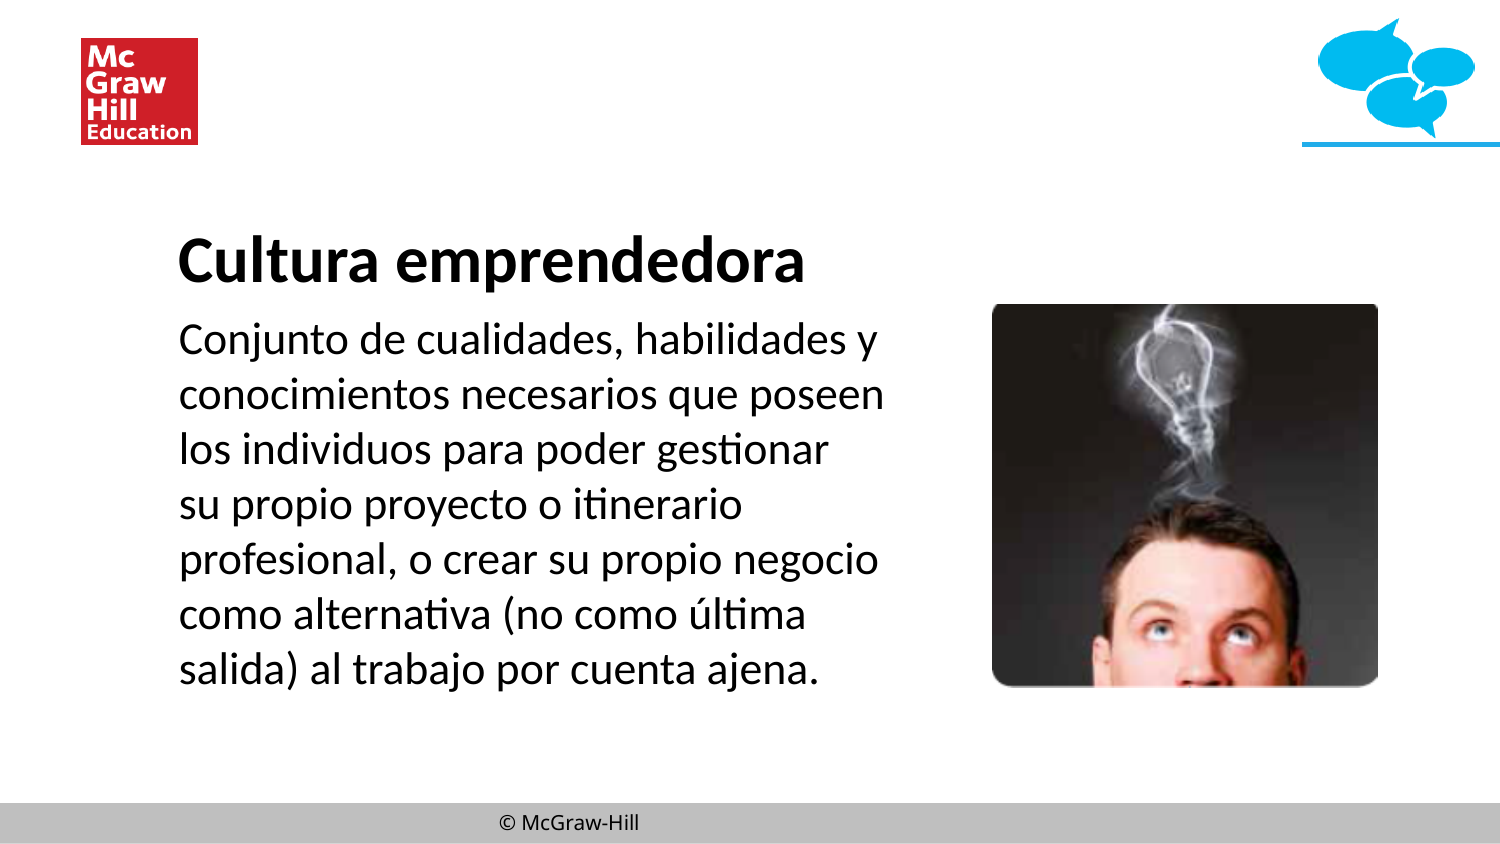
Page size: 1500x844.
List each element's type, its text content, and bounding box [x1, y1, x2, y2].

text_box Cultura emprendedora Conjunto de cualidades, habilidades y conocimientos necesarios que poseen los individuos para poder gestionar su propio proyecto o itinerario profesional, o crear su propio negocio como alternativa (no como última salida) al trabajo por cuenta ajena. [164, 208, 948, 759]
picture [81, 38, 198, 145]
picture [1285, 12, 1475, 139]
picture [992, 304, 1378, 688]
